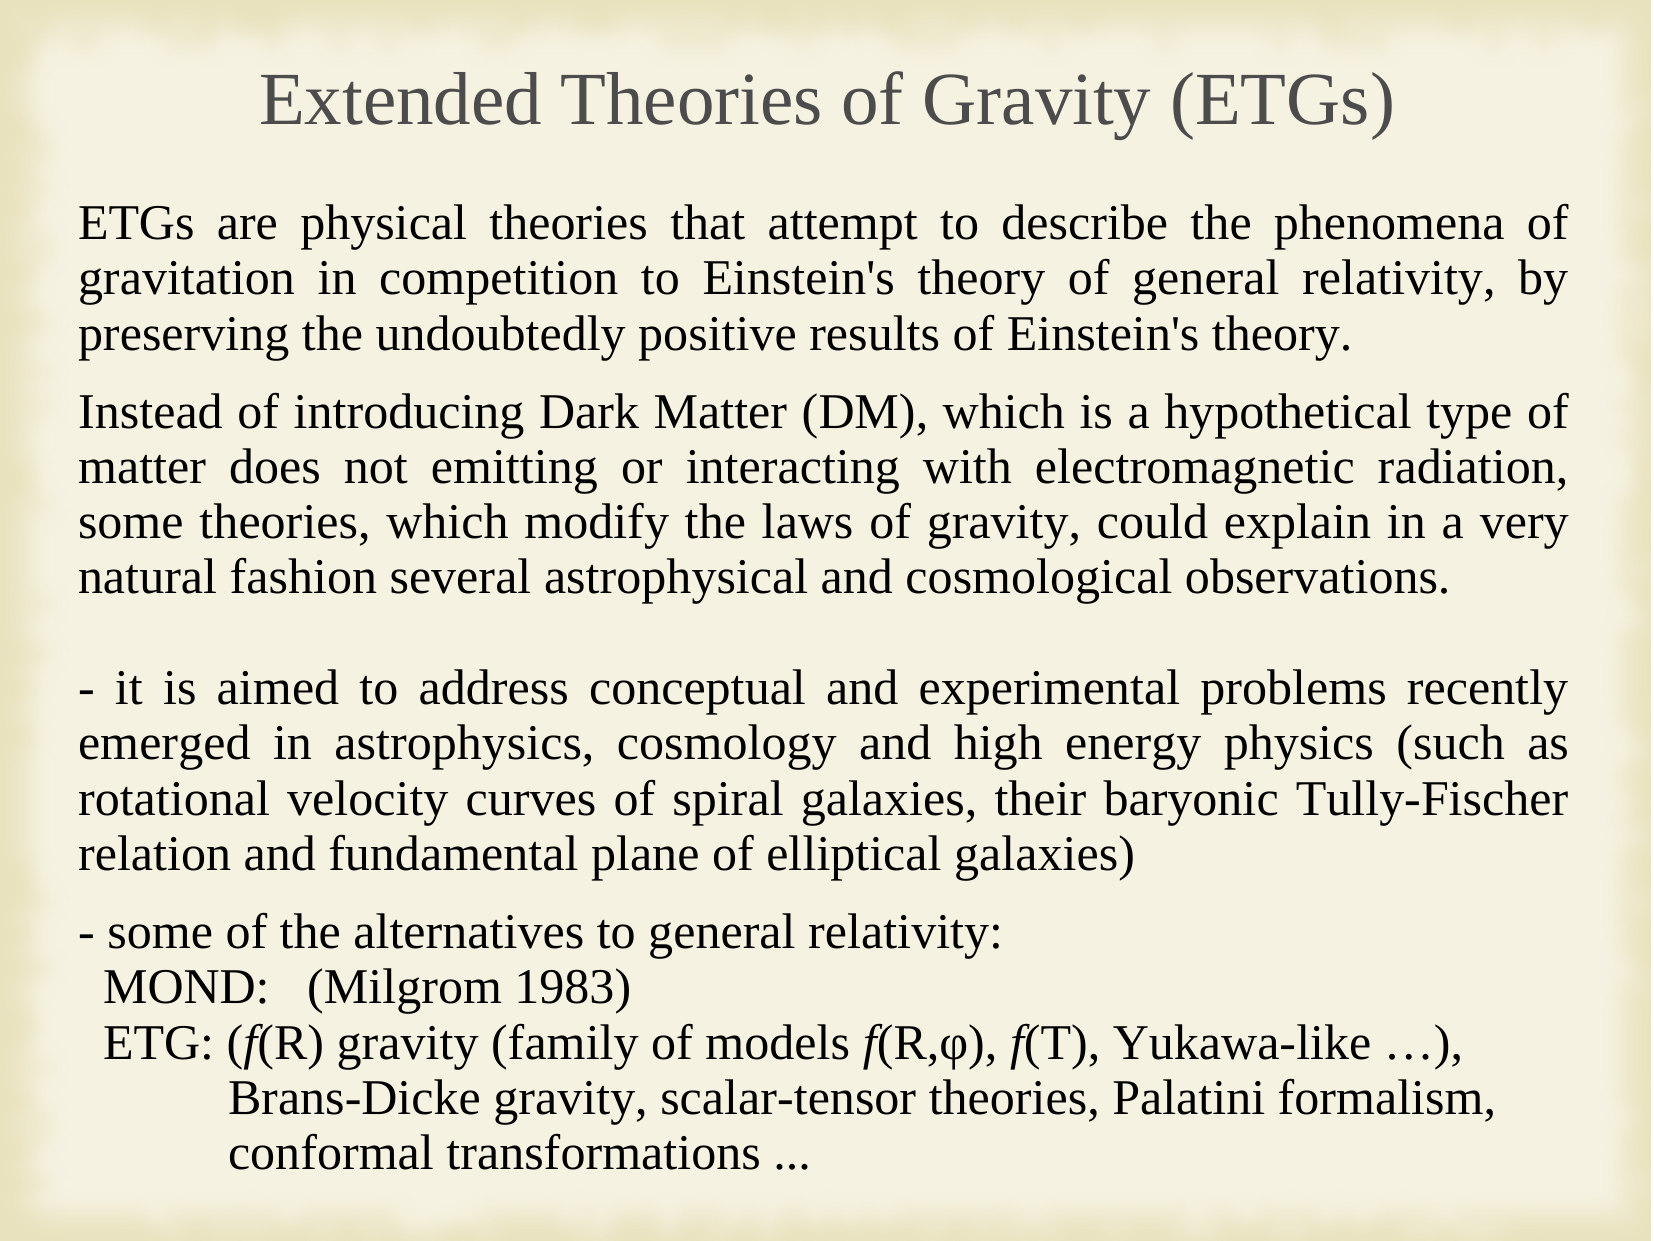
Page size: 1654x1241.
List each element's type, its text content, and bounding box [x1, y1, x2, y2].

title Extended Theories of Gravity (ETGs) [64, 42, 1591, 156]
picture [0, 0, 1651, 1241]
list ETGs are physical theories that attempt to describe the phenomena of gravitation in competition to Einstein's theory of general relativity, by preserving the undoubtedly positive results of Einstein's theory. Instead of introducing Dark Matter (DM), which is a hypothetical type of matter does not emitting or interacting with electromagnetic radiation, some theories, which modify the laws of gravity, could explain in a very natural fashion several astrophysical and cosmological observations. - it is aimed to address conceptual and experimental problems recently emerged in astrophysics, cosmology and high energy physics (such as rotational velocity curves of spiral galaxies, their baryonic Tully-Fischer relation and fundamental plane of elliptical galaxies) - some of the alternatives to general relativity: MOND: (Milgrom 1983) ETG: (f(R) gravity (family of models f(R,φ), f(T), Yukawa-like …), Brans-Dicke gravity, scalar-tensor theories, Palatini formalism, conformal transformations ... [78, 194, 1571, 1199]
